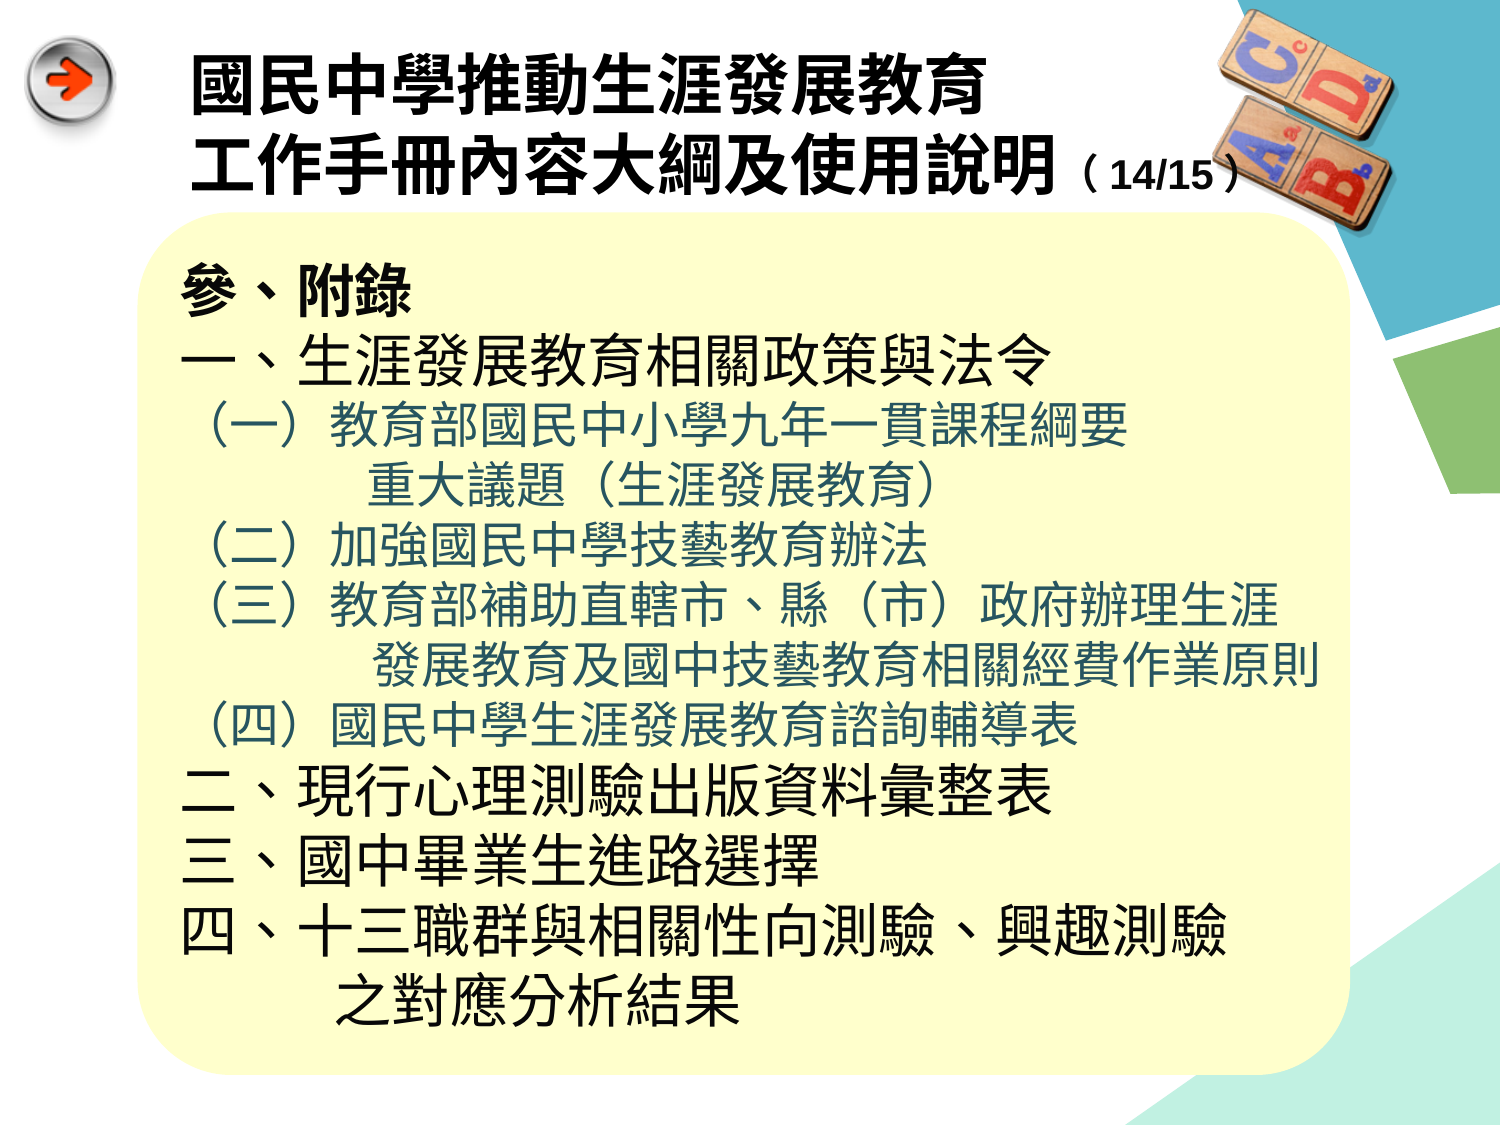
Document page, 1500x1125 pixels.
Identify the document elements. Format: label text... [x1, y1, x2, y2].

text_box 參、附錄 一、生涯發展教育相關政策與法令 （一）教育部國民中小學九年一貫課程綱要 重大議題（生涯發展教育） （二）加強國民中學技藝教育辦法 （三）教育部補助直轄市、縣（市）政府辦理生涯 發展教育及國中技藝教育相關經費作業原則 （四）國民中學生涯發展教育諮詢輔導表 二、現行心理測驗出版資料彙整表 三、國中畢業生進路選擇 四、十三職群與相關性向測驗、興趣測驗 之對應分析結果 [137, 213, 1351, 1075]
picture [1212, 8, 1399, 238]
picture [24, 35, 118, 150]
title 國民中學推動生涯發展教育 工作手冊內容大綱及使用說明（14/15） [174, 32, 1300, 213]
